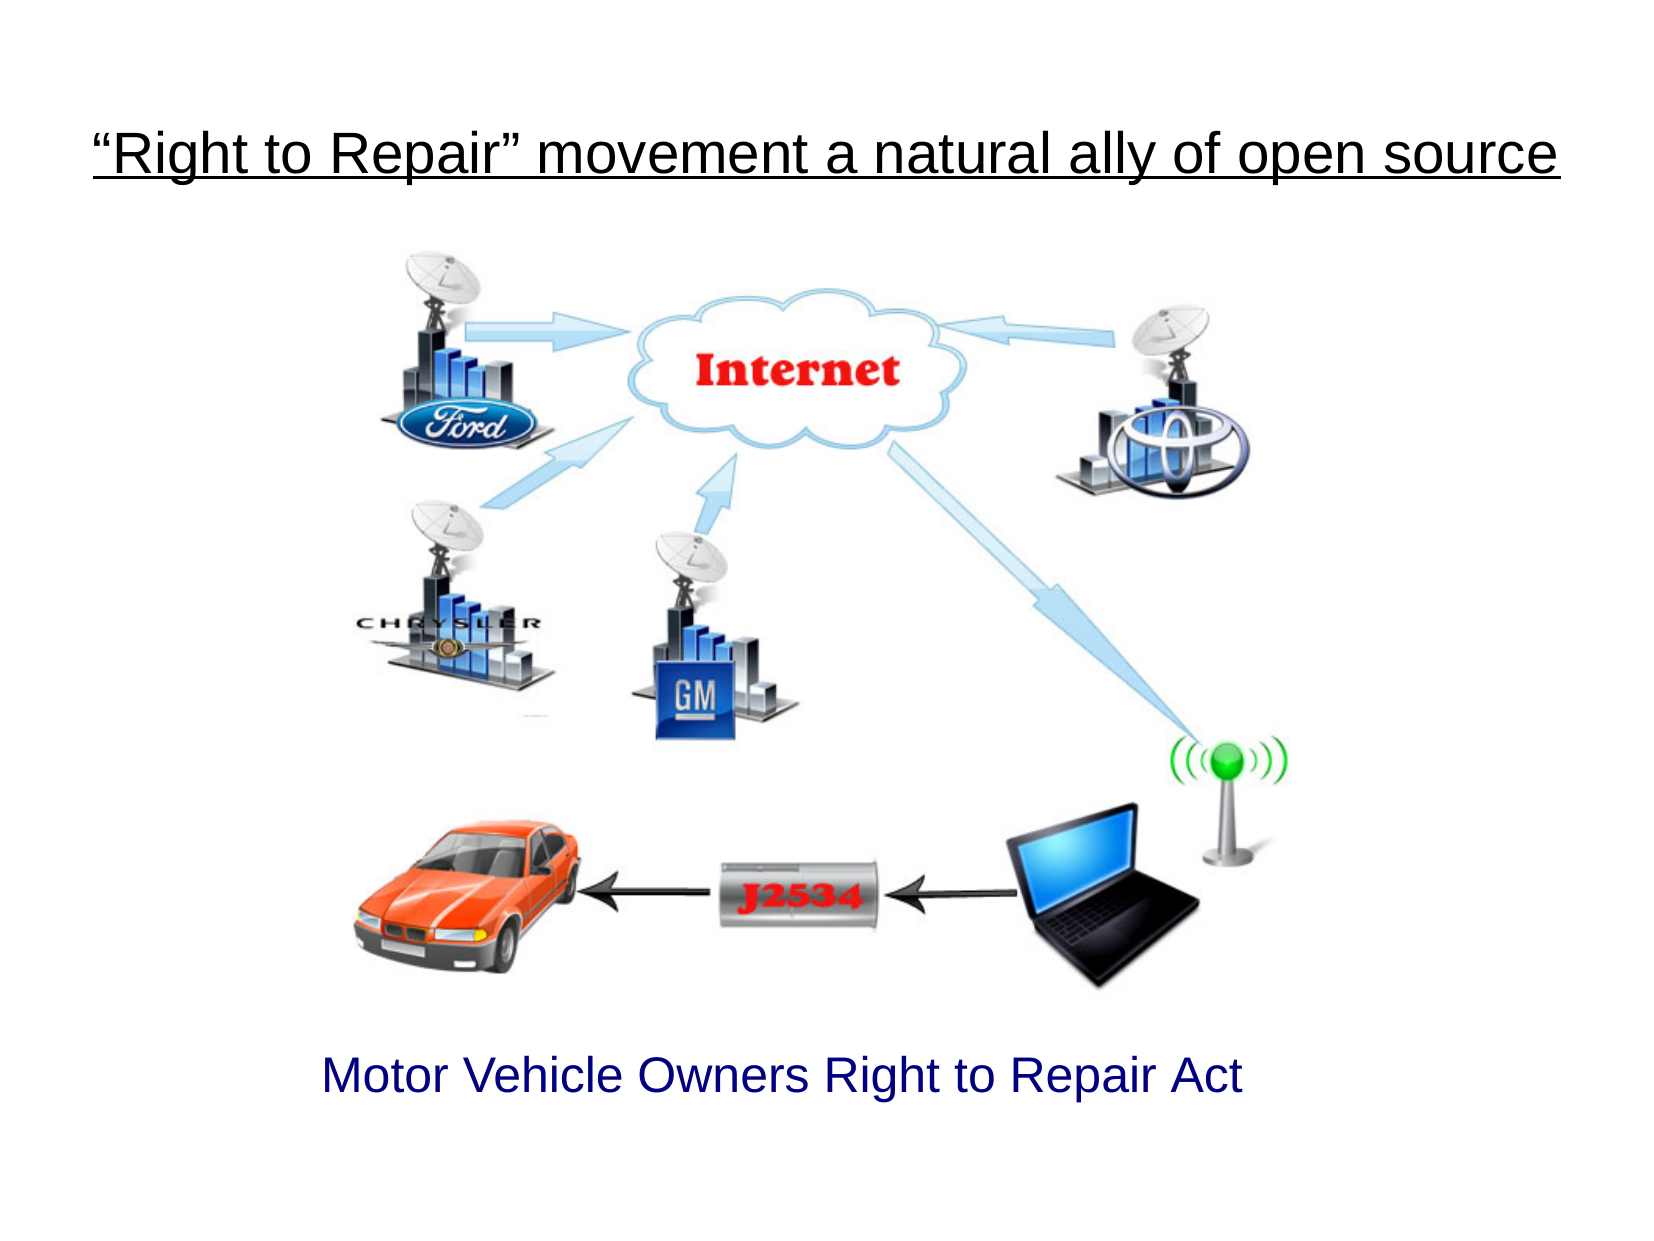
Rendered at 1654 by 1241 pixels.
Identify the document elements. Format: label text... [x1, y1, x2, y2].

picture [340, 237, 1313, 1006]
title “Right to Repair” movement a natural ally of open source [82, 49, 1571, 257]
text_box Motor Vehicle Owners Right to Repair Act [301, 1035, 1352, 1141]
